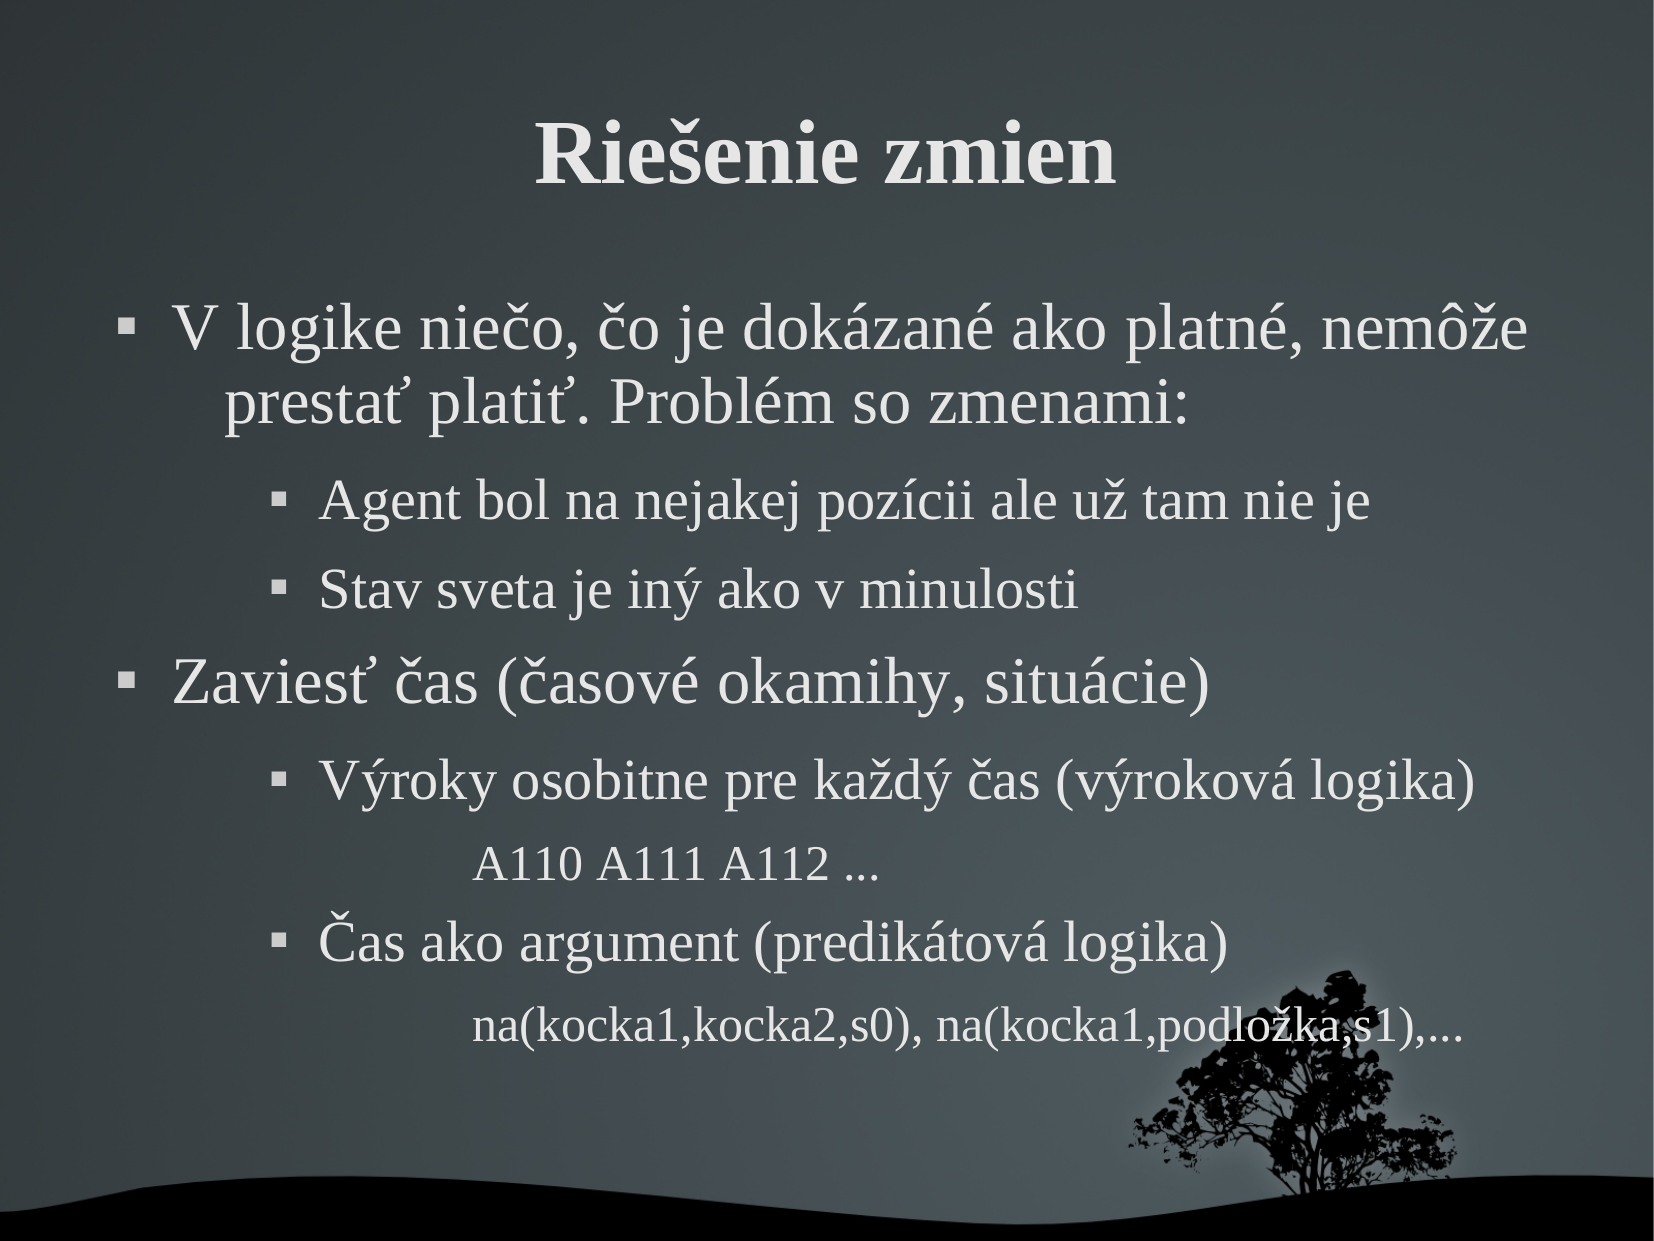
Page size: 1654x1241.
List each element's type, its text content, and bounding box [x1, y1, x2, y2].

list V logike niečo, čo je dokázané ako platné, nemôže prestať platiť. Problém so zmenami: Agent bol na nejakej pozícii ale už tam nie je Stav sveta je iný ako v minulosti Zaviesť čas (časové okamihy, situácie) Výroky osobitne pre každý čas (výroková logika) A110 A111 A112 ... Čas ako argument (predikátová logika) na(kocka1,kocka2,s0), na(kocka1,podložka,s1),... [82, 290, 1571, 1107]
title Riešenie zmien [82, 56, 1571, 250]
picture [0, 0, 1654, 1241]
